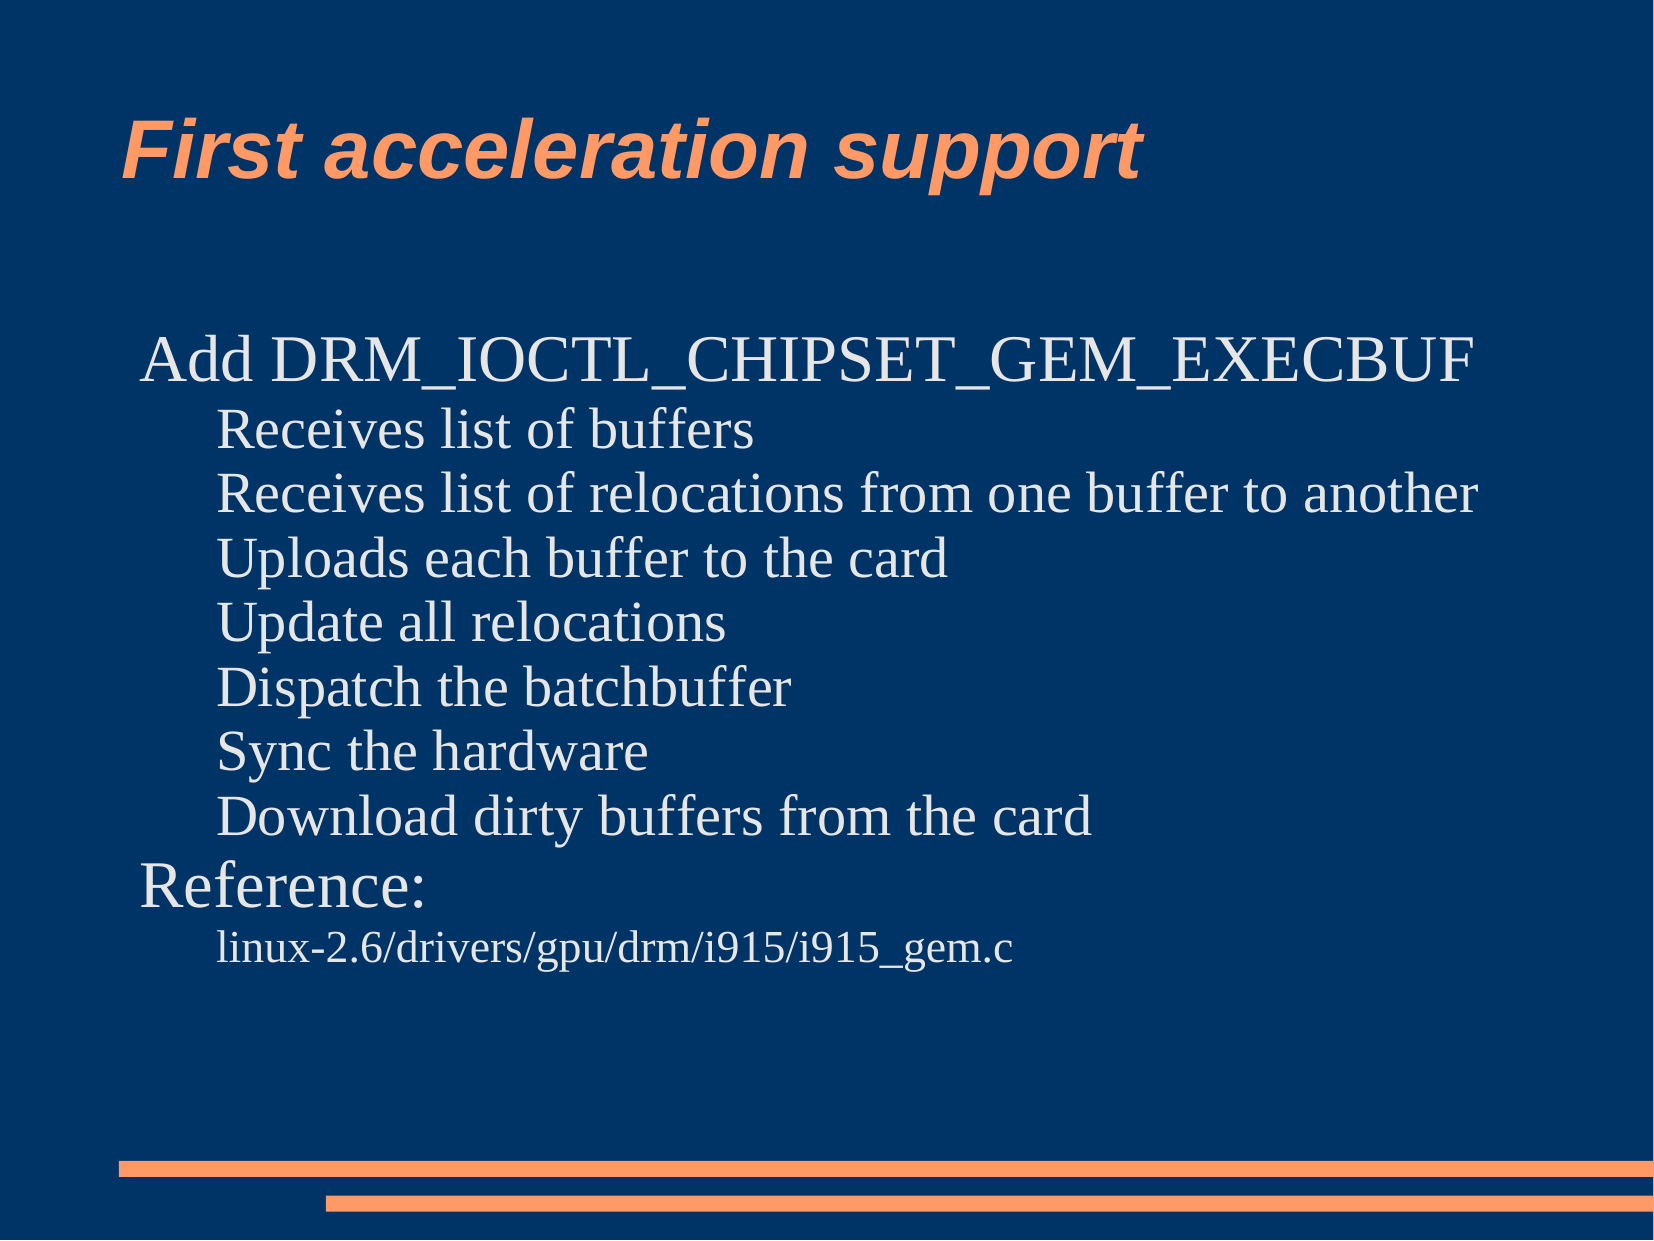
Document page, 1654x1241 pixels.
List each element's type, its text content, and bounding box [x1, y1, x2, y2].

title First acceleration support [121, 53, 1534, 247]
list Add DRM_IOCTL_CHIPSET_GEM_EXECBUF Receives list of buffers Receives list of relocations from one buffer to another Uploads each buffer to the card Update all relocations Dispatch the batchbuffer Sync the hardware Download dirty buffers from the card Reference: linux-2.6/drivers/gpu/drm/i915/i915_gem.c [121, 322, 1561, 1118]
